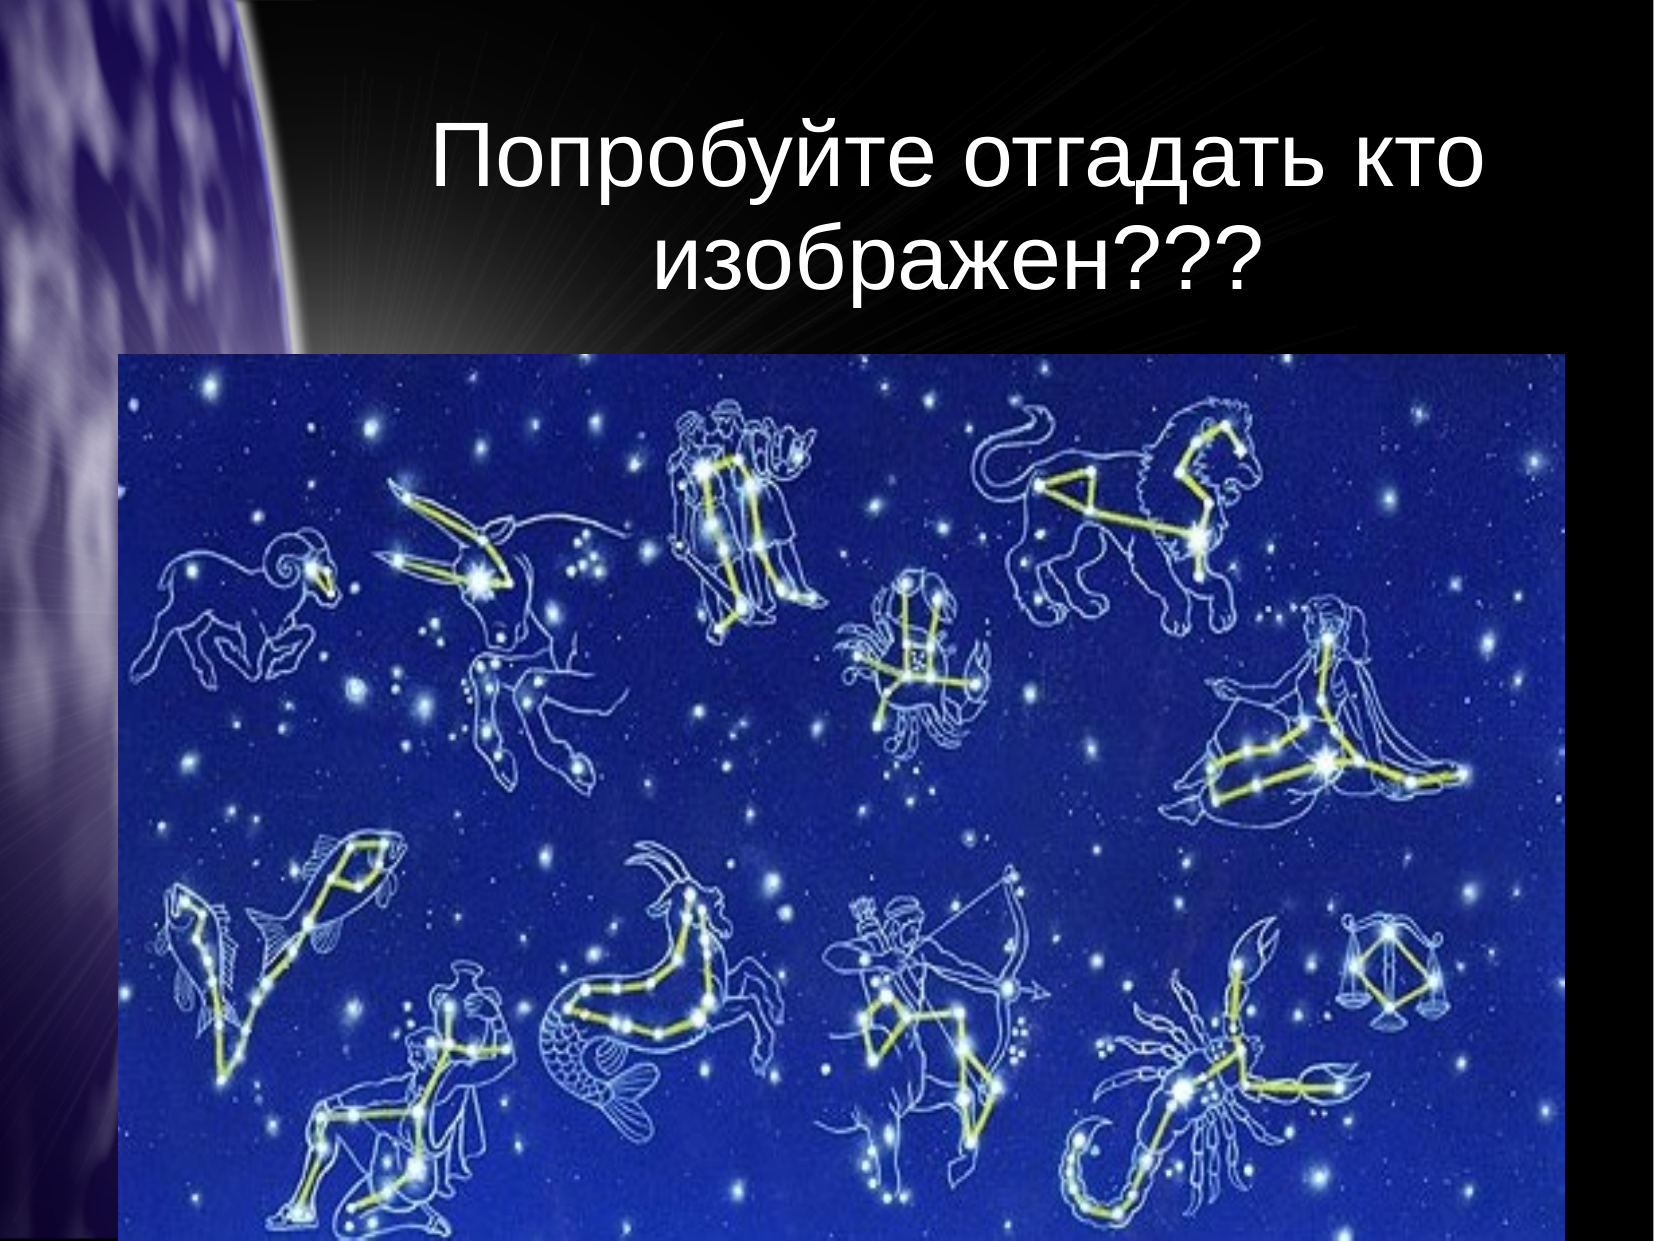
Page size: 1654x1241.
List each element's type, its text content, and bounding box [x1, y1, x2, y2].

picture [0, 0, 1654, 1241]
title Попробуйте отгадать кто изображен??? [383, 102, 1534, 311]
